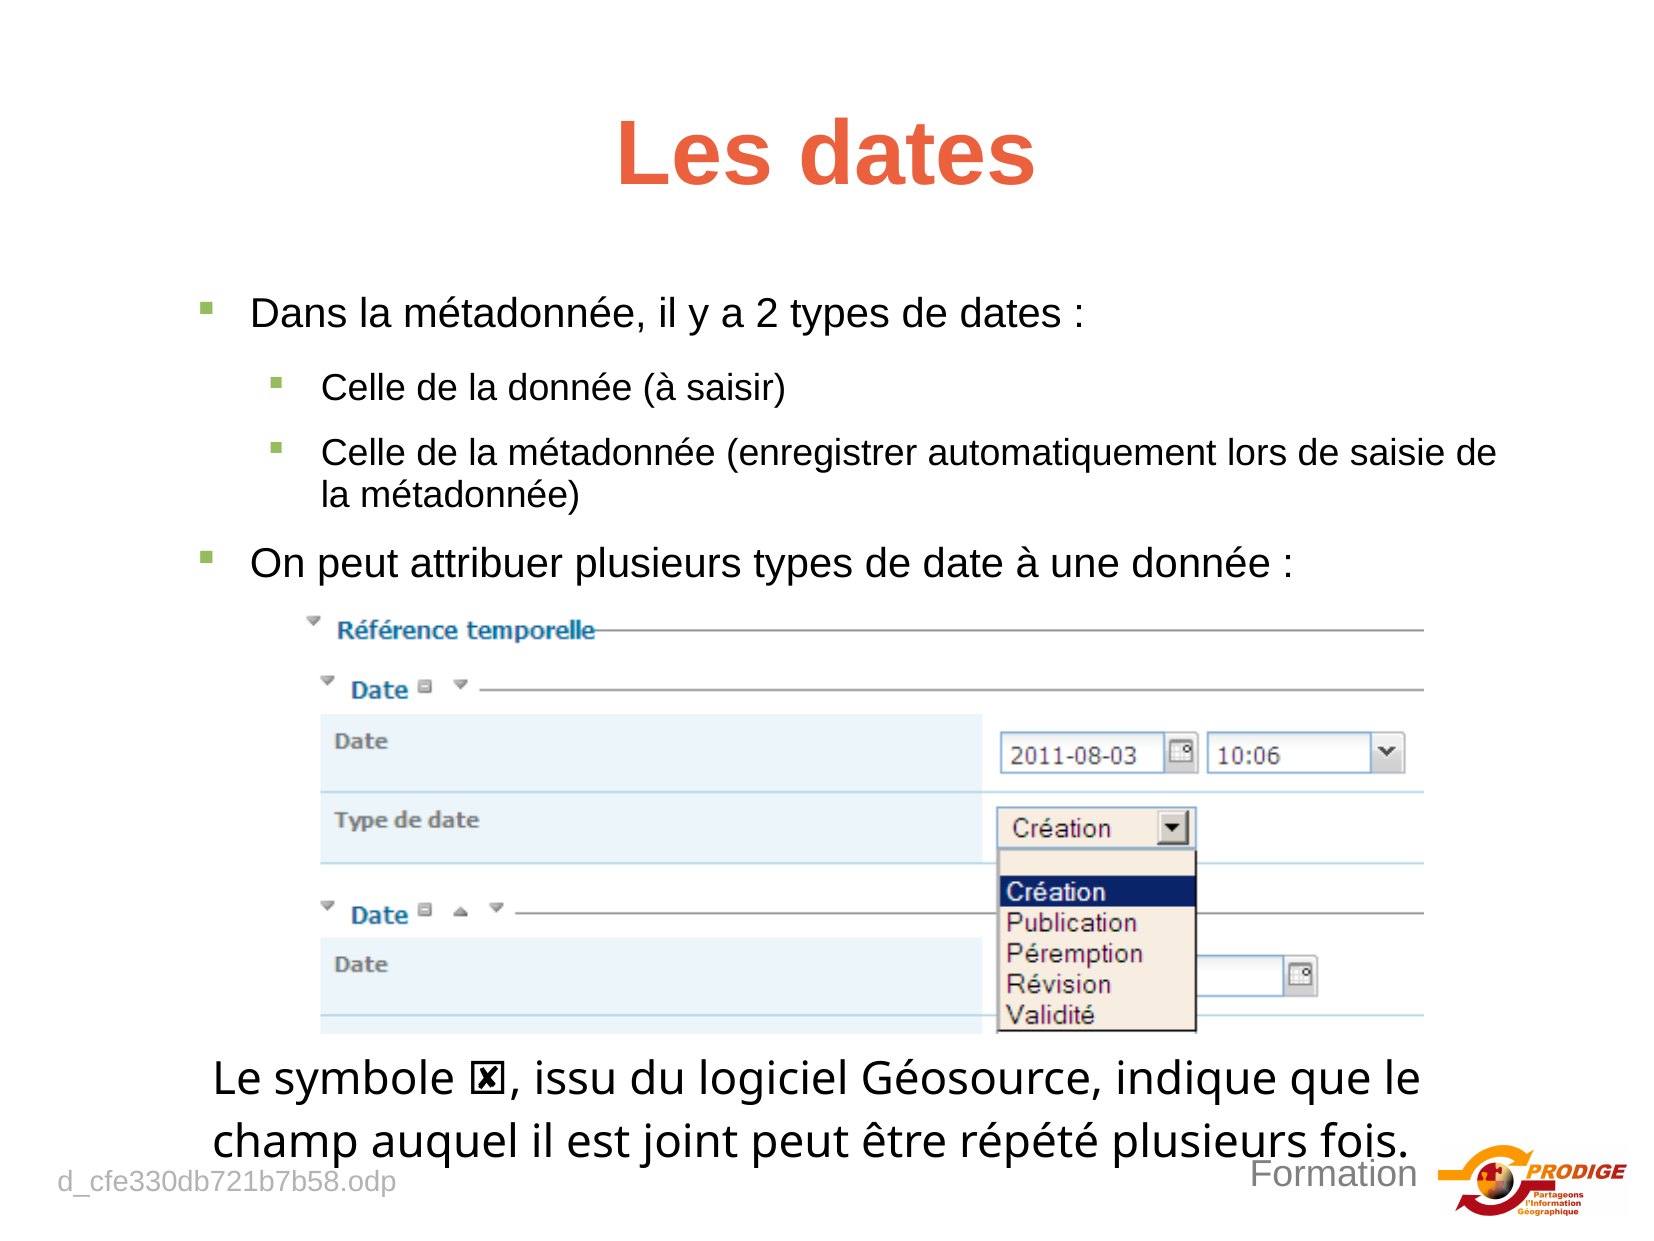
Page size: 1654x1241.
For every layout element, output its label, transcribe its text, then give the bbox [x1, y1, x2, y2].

text_box Le symbole , issu du logiciel Géosource, indique que le champ auquel il est joint peut être répété plusieurs fois. [197, 1038, 1540, 1160]
title Les dates [82, 56, 1571, 250]
picture [305, 601, 1424, 1034]
list Dans la métadonnée, il y a 2 types de dates : Celle de la donnée (à saisir) Celle de la métadonnée (enregistrer automatiquement lors de saisie de la métadonnée) On peut attribuer plusieurs types de date à une donnée : [179, 290, 1509, 1094]
picture [1438, 1145, 1627, 1216]
